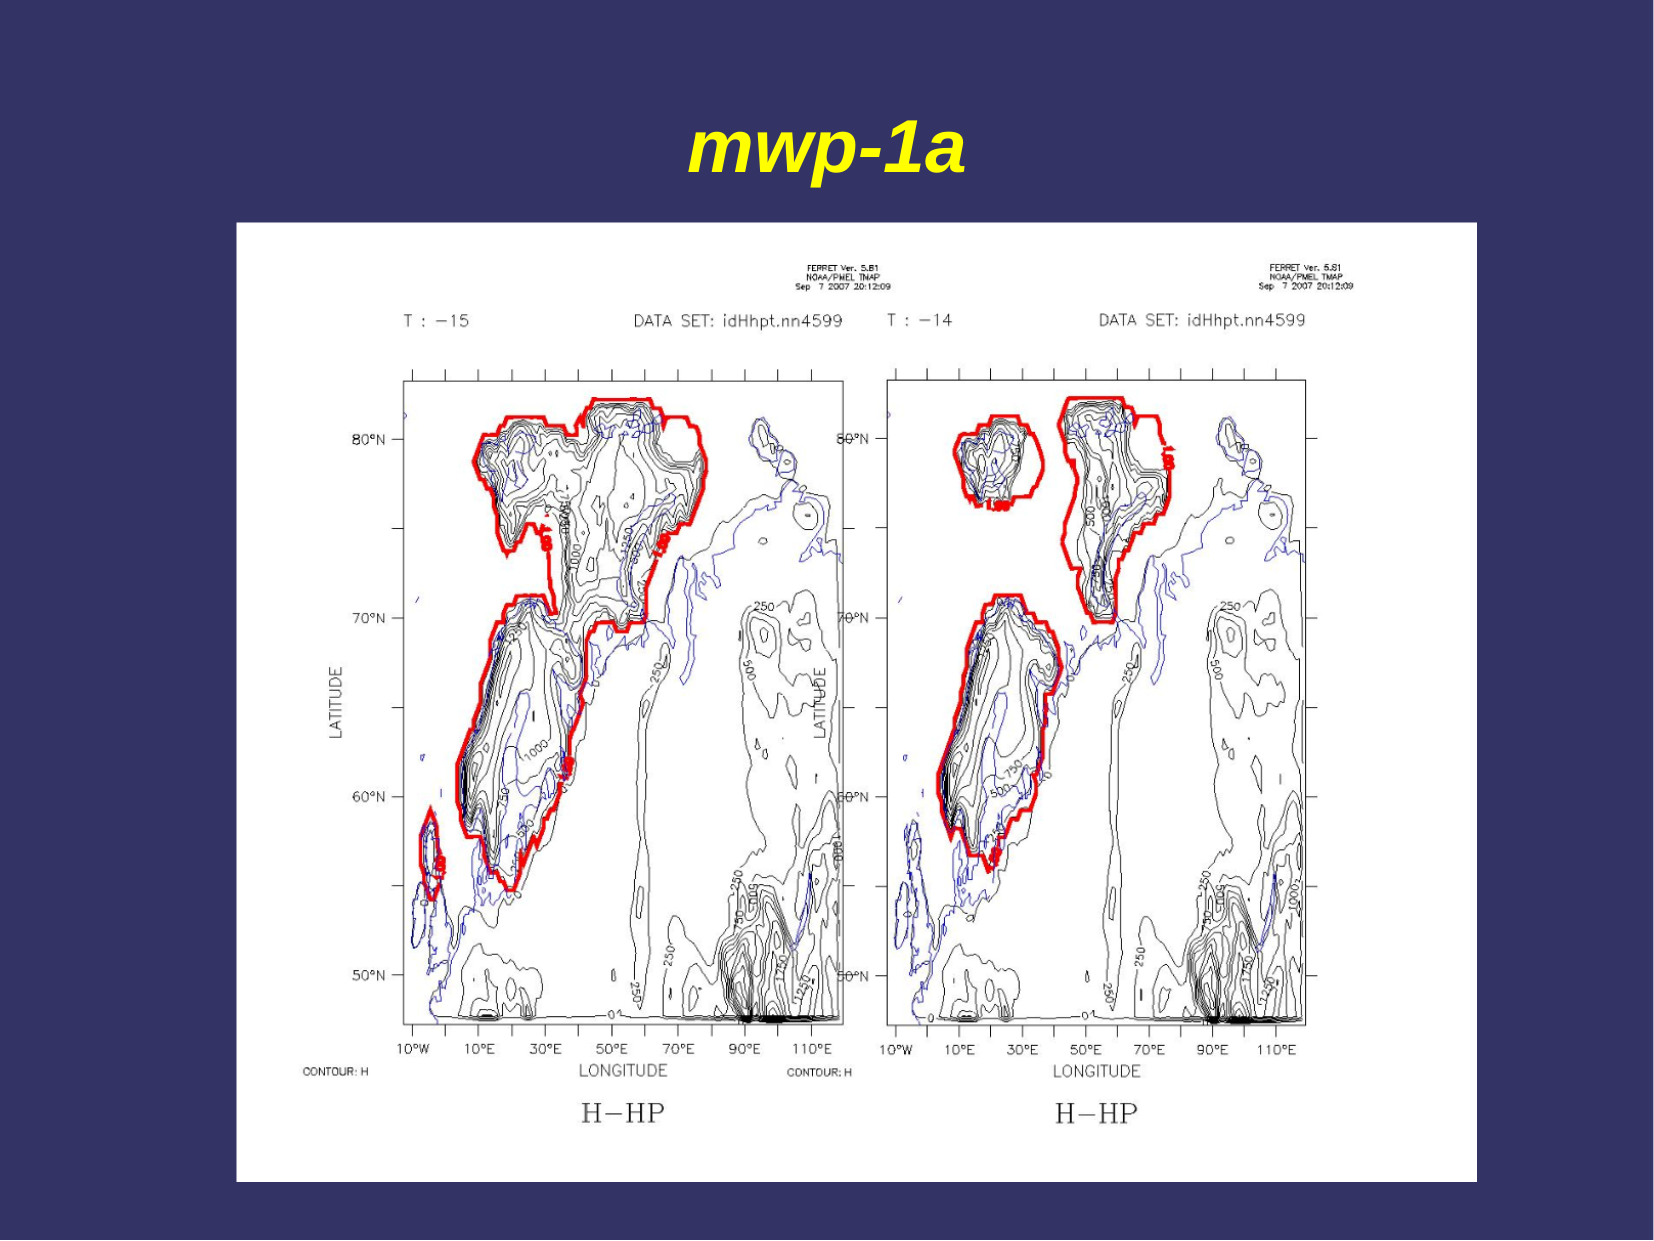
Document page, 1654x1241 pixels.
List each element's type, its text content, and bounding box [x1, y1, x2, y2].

title mwp-1a [121, 57, 1534, 243]
picture [236, 222, 1477, 1182]
